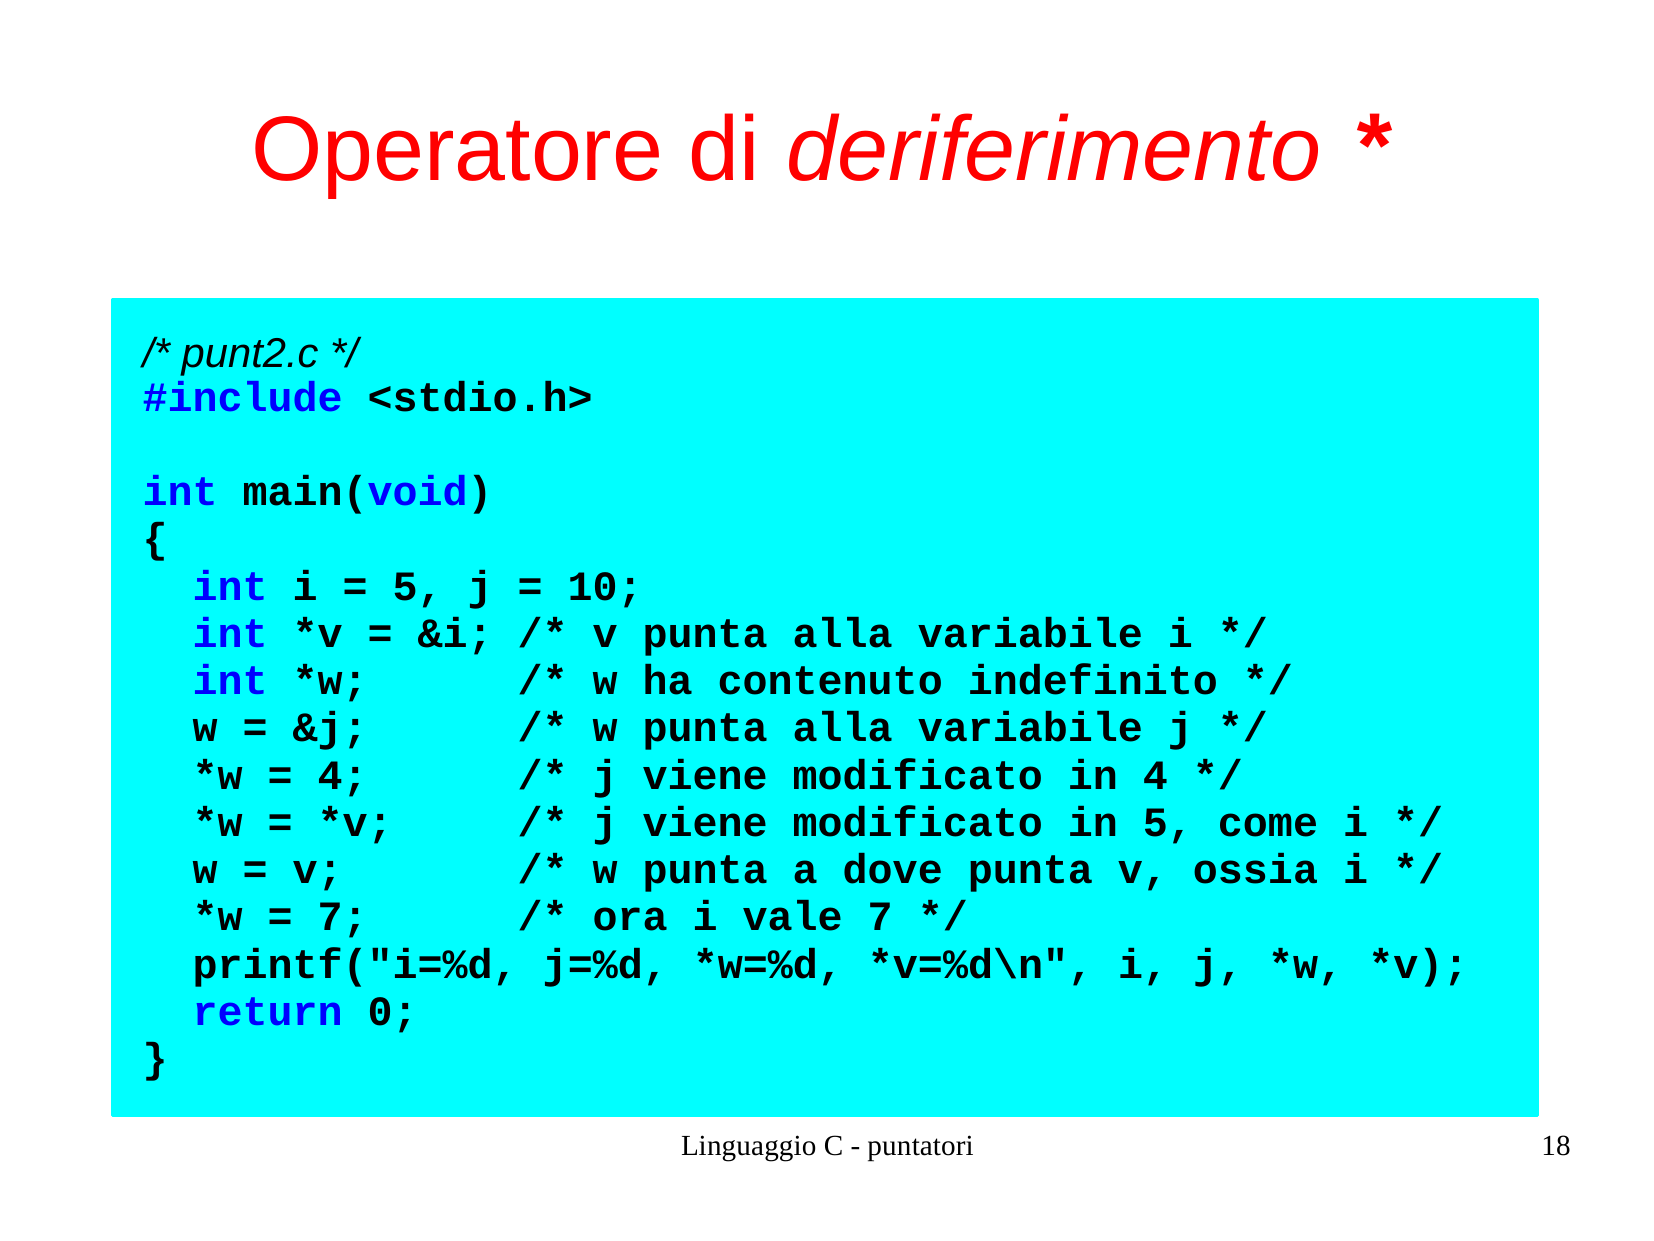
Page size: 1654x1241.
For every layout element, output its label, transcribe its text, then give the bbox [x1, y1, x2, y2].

text_box /* punt2.c */ #include <stdio.h> int main(void) { int i = 5, j = 10; int *v = &i; /* v punta alla variabile i */ int *w; /* w ha contenuto indefinito */ w = &j; /* w punta alla variabile j */ *w = 4; /* j viene modificato in 4 */ *w = *v; /* j viene modificato in 5, come i */ w = v; /* w punta a dove punta v, ossia i */ *w = 7; /* ora i vale 7 */ printf("i=%d, j=%d, *w=%d, *v=%d\n", i, j, *w, *v); return 0; } [112, 300, 1538, 1116]
title Operatore di deriferimento * [82, 49, 1571, 257]
